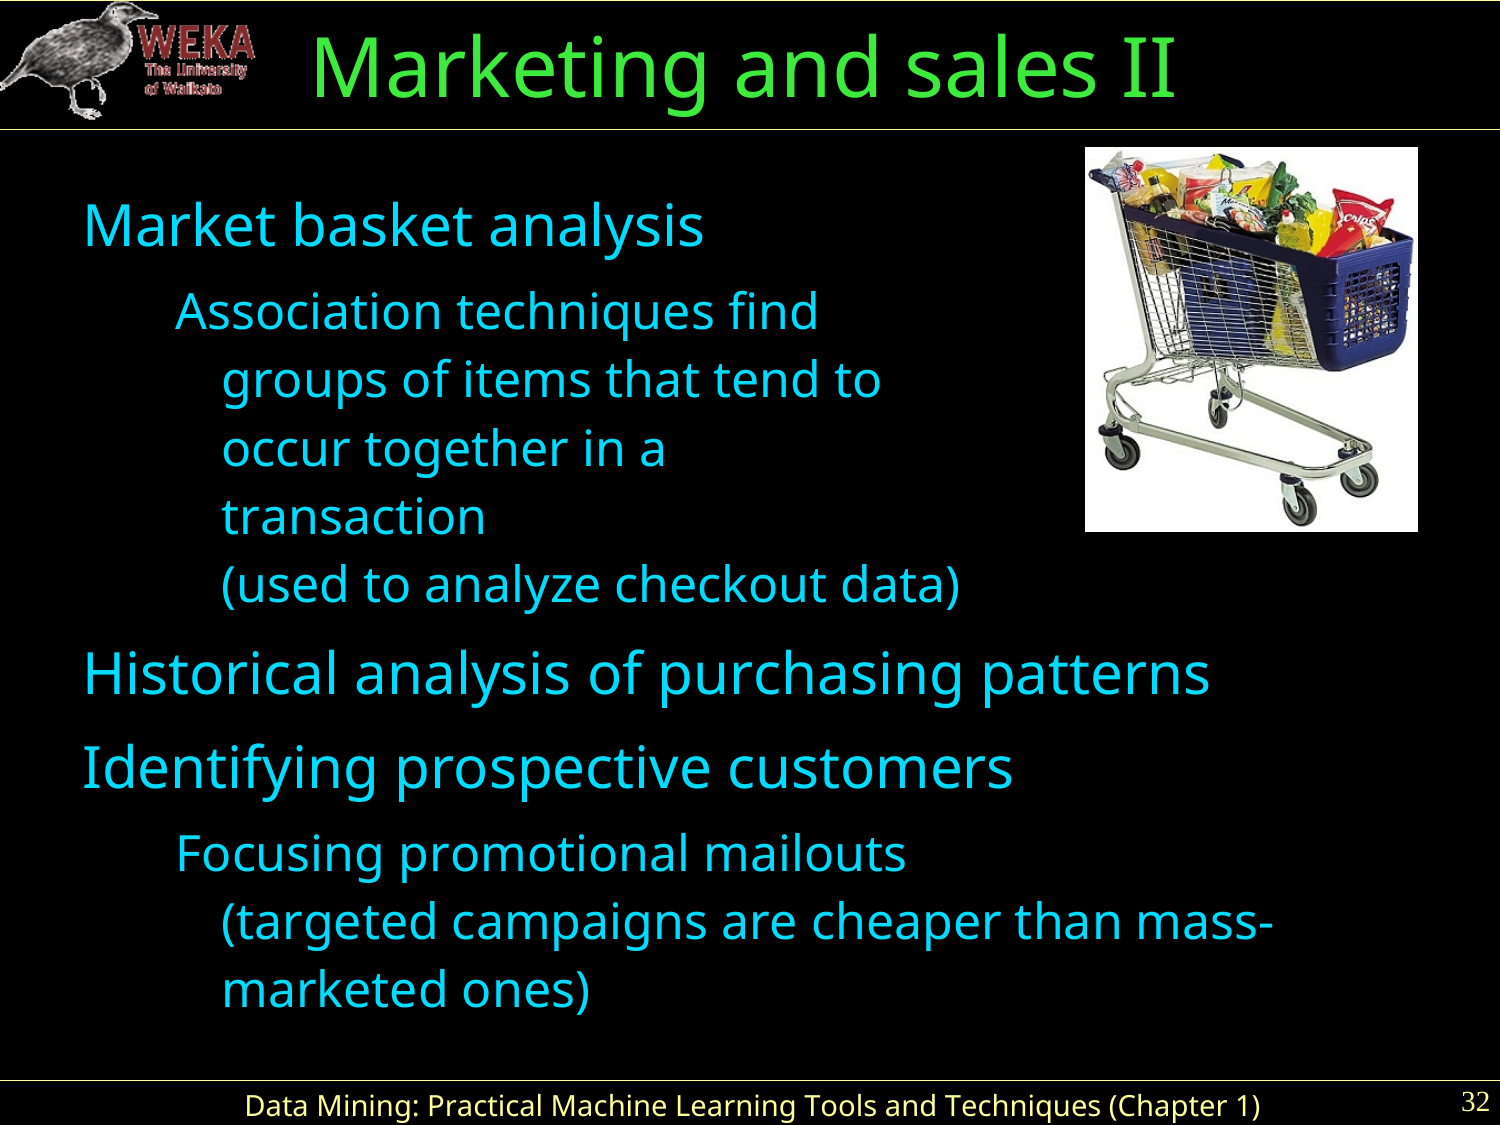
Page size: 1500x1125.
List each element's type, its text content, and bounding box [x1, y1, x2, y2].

picture [0, 1, 266, 129]
title Marketing and sales II [295, 0, 1486, 167]
list Market basket analysis Association techniques find groups of items that tend to occur together in a transaction (used to analyze checkout data) Historical analysis of purchasing patterns Identifying prospective customers Focusing promotional mailouts (targeted campaigns are cheaper than mass-marketed ones) [67, 177, 1418, 1108]
picture [1085, 167, 1418, 177]
